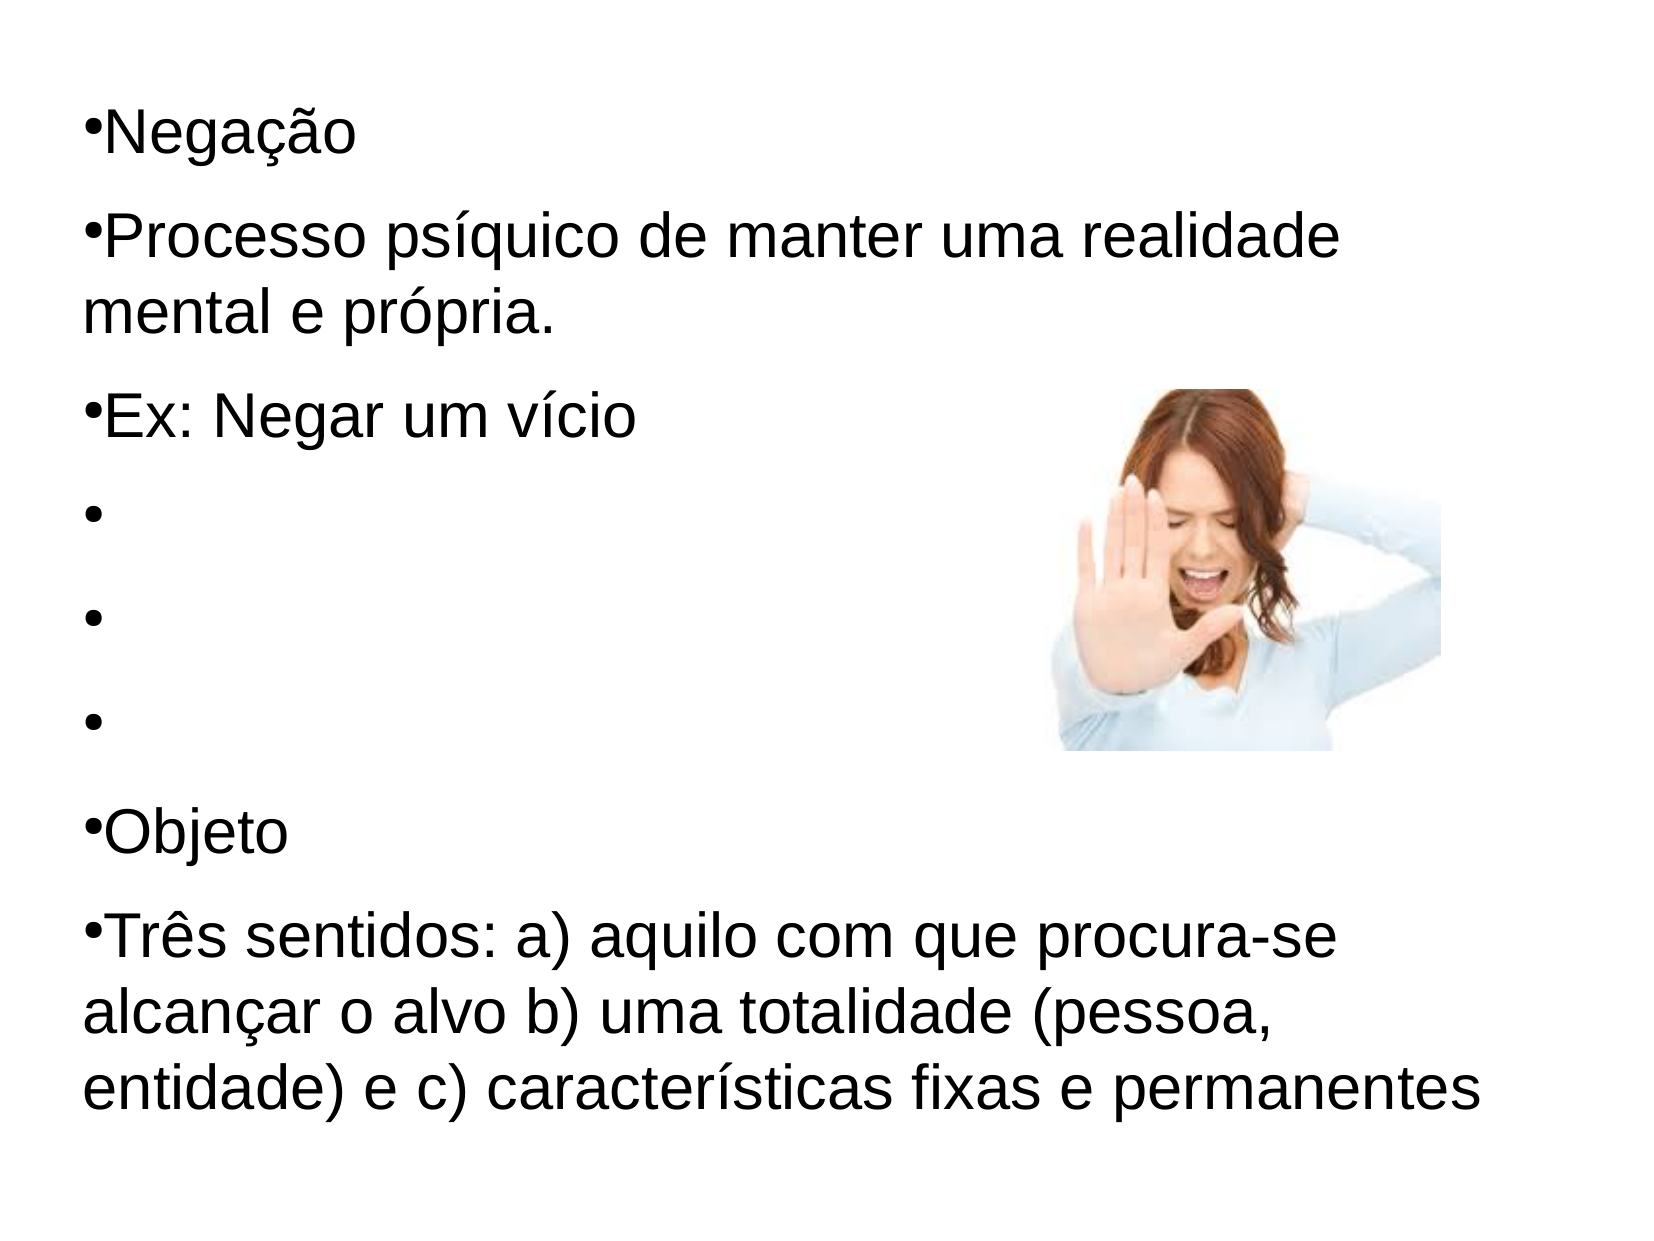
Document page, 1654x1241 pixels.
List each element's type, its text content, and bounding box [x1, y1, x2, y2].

list Negação Processo psíquico de manter uma realidade mental e própria. Ex: Negar um vício Objeto Três sentidos: a) aquilo com que procura-se alcançar o alvo b) uma totalidade (pessoa, entidade) e c) características fixas e permanentes [82, 90, 1538, 1141]
picture [905, 390, 1441, 751]
